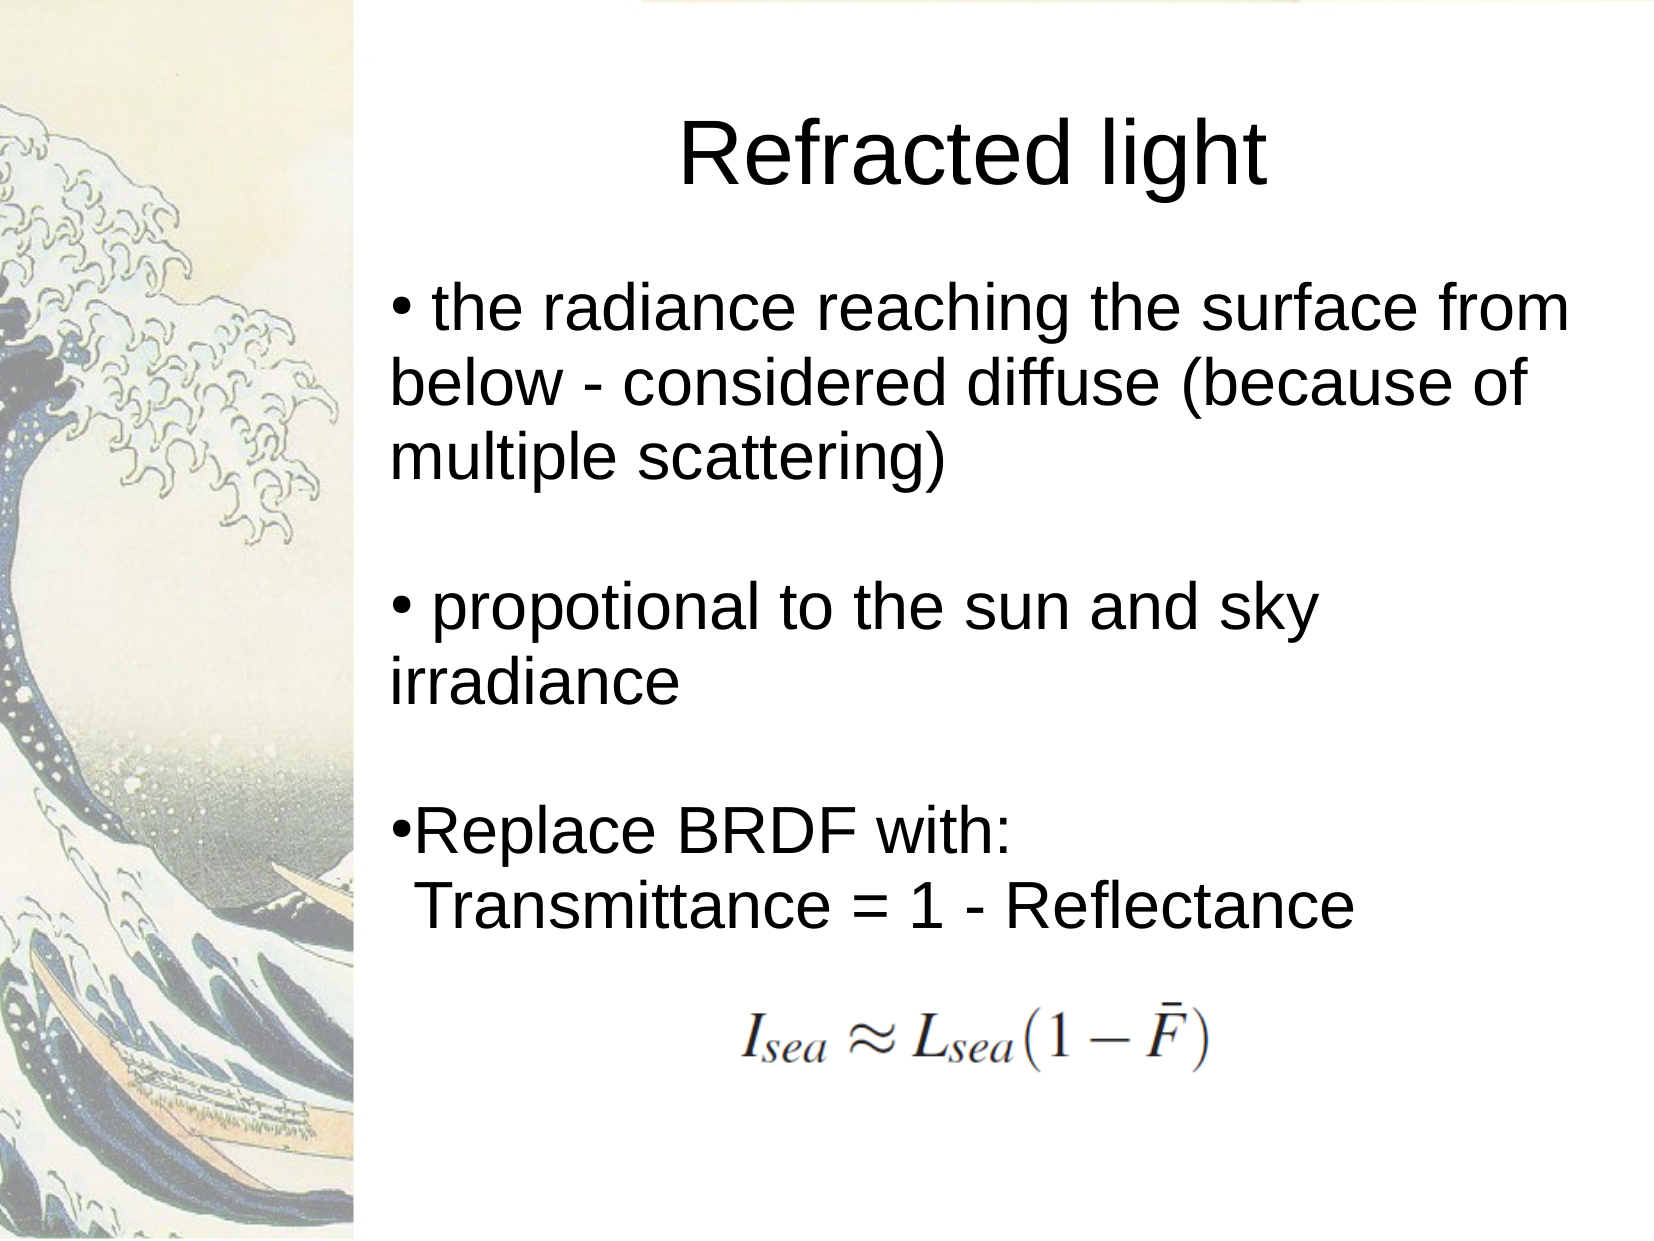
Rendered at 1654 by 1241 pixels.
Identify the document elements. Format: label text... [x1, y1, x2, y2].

title Refracted light [375, 49, 1571, 257]
text_box the radiance reaching the surface from below - considered diffuse (because of multiple scattering) propotional to the sun and sky irradiance Replace BRDF with: Transmittance = 1 - Reflectance [375, 262, 1613, 1100]
picture [0, 0, 1654, 1241]
